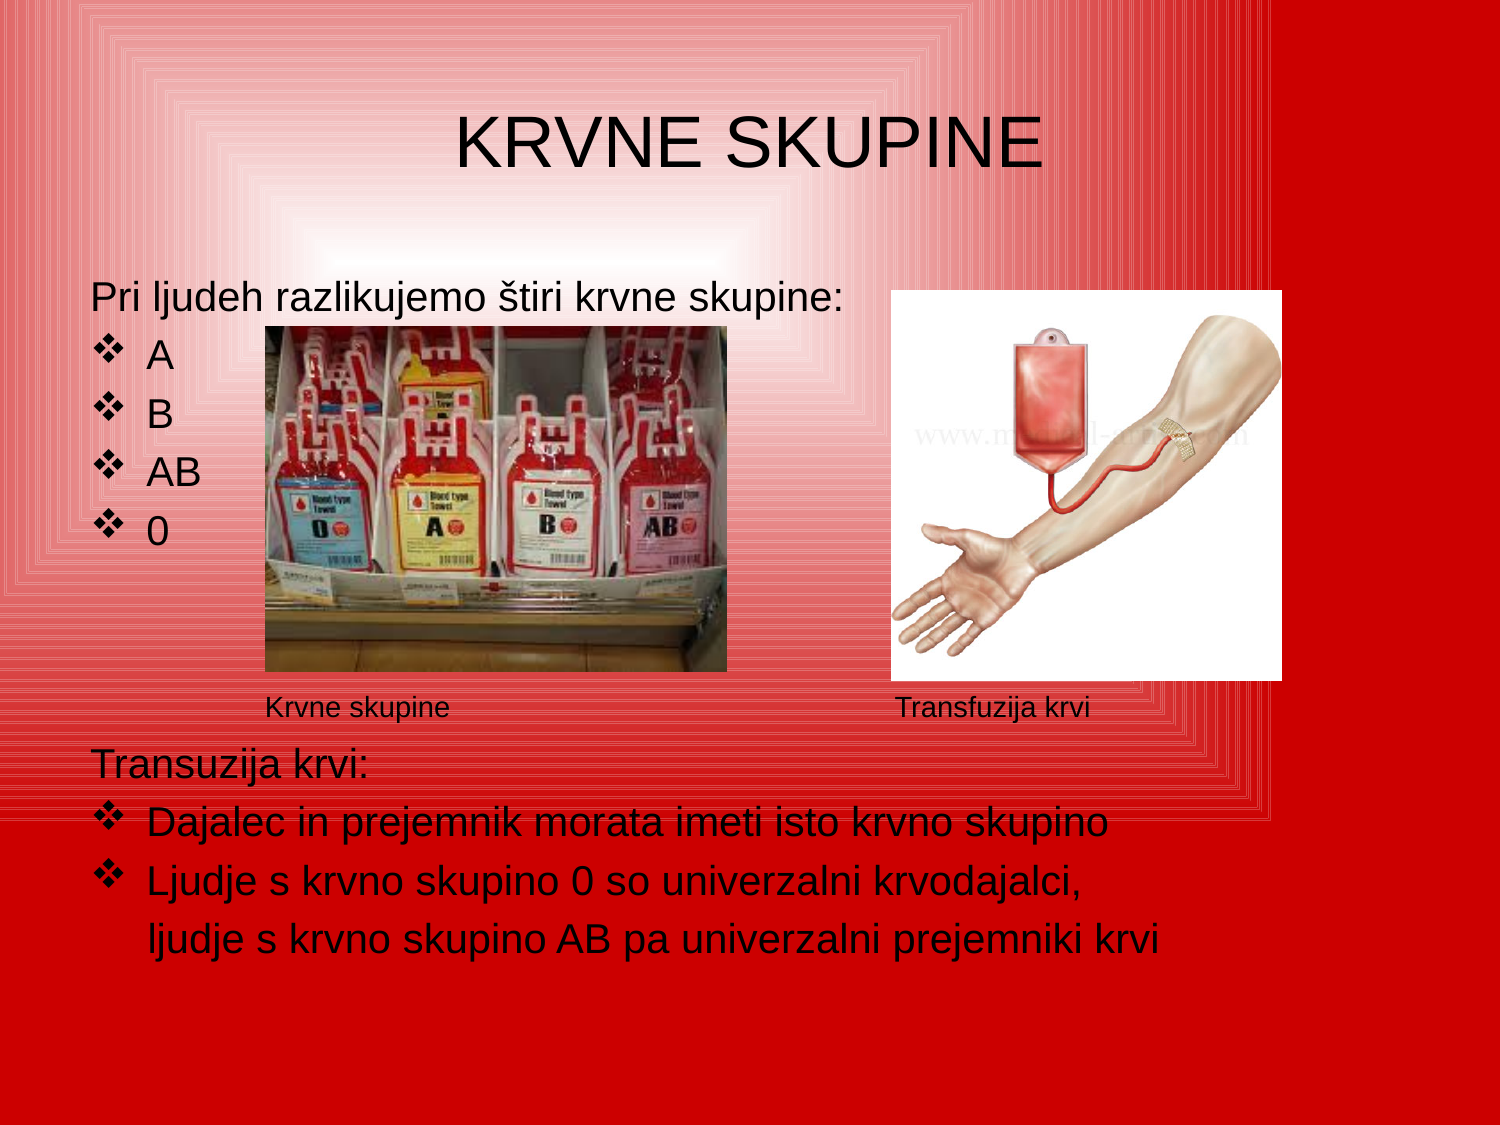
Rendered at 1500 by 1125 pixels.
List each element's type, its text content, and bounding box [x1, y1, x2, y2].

picture [265, 326, 727, 672]
list Pri ljudeh razlikujemo štiri krvne skupine: A B AB 0 Transuzija krvi: Dajalec in prejemnik morata imeti isto krvno skupino Ljudje s krvno skupino 0 so univerzalni krvodajalci, ljudje s krvno skupino AB pa univerzalni prejemniki krvi [75, 262, 1425, 1125]
title KRVNE SKUPINE [75, 45, 1425, 233]
picture [891, 290, 1282, 681]
text_box Krvne skupine [250, 680, 466, 731]
text_box Transfuzija krvi [879, 680, 1106, 731]
